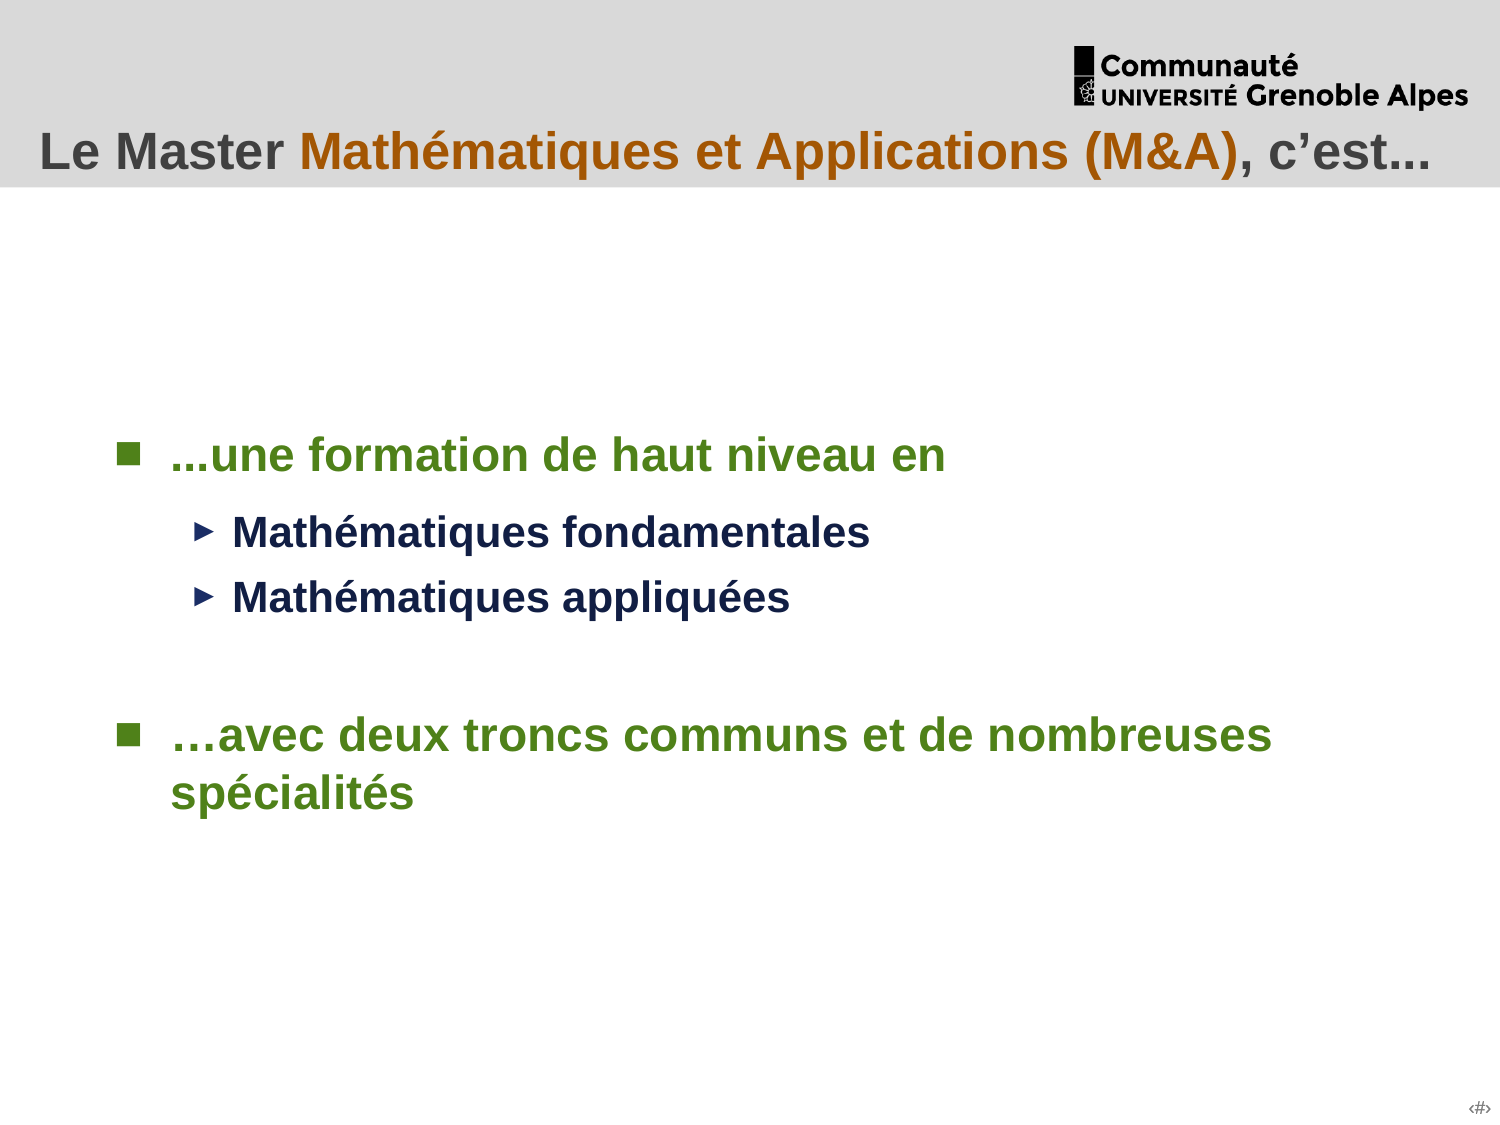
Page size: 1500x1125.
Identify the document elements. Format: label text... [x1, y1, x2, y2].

list ...une formation de haut niveau en Mathématiques fondamentales Mathématiques appliquées …avec deux troncs communs et de nombreuses spécialités [106, 386, 1367, 844]
title Le Master Mathématiques et Applications (M&A), c’est... [32, 46, 1442, 188]
picture [1442, 46, 1468, 111]
